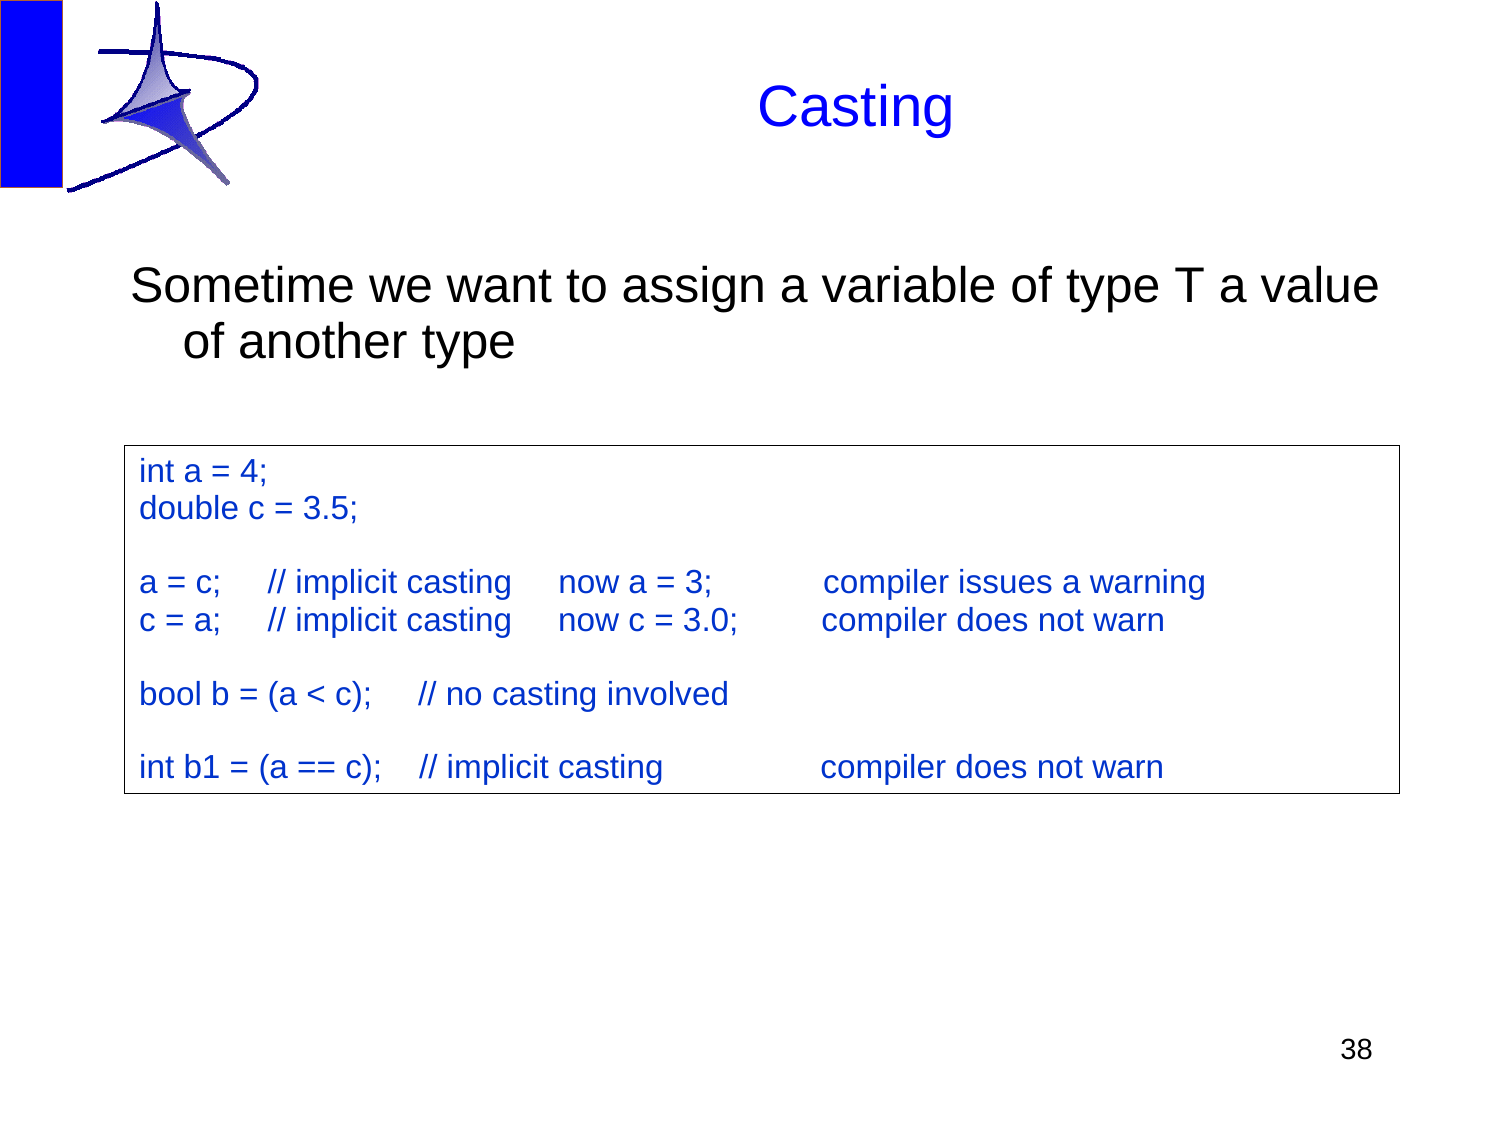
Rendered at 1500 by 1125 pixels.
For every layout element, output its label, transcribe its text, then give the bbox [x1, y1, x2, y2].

title Casting [262, 24, 1450, 188]
picture [62, 0, 263, 197]
text_box int a = 4; double c = 3.5; a = c; // implicit casting now a = 3; compiler issues a warning c = a; // implicit casting now c = 3.0; compiler does not warn bool b = (a < c); // no casting involved int b1 = (a == c); // implicit casting compiler does not warn [124, 445, 1400, 794]
list Sometime we want to assign a variable of type T a value of another type [112, 249, 1450, 1001]
